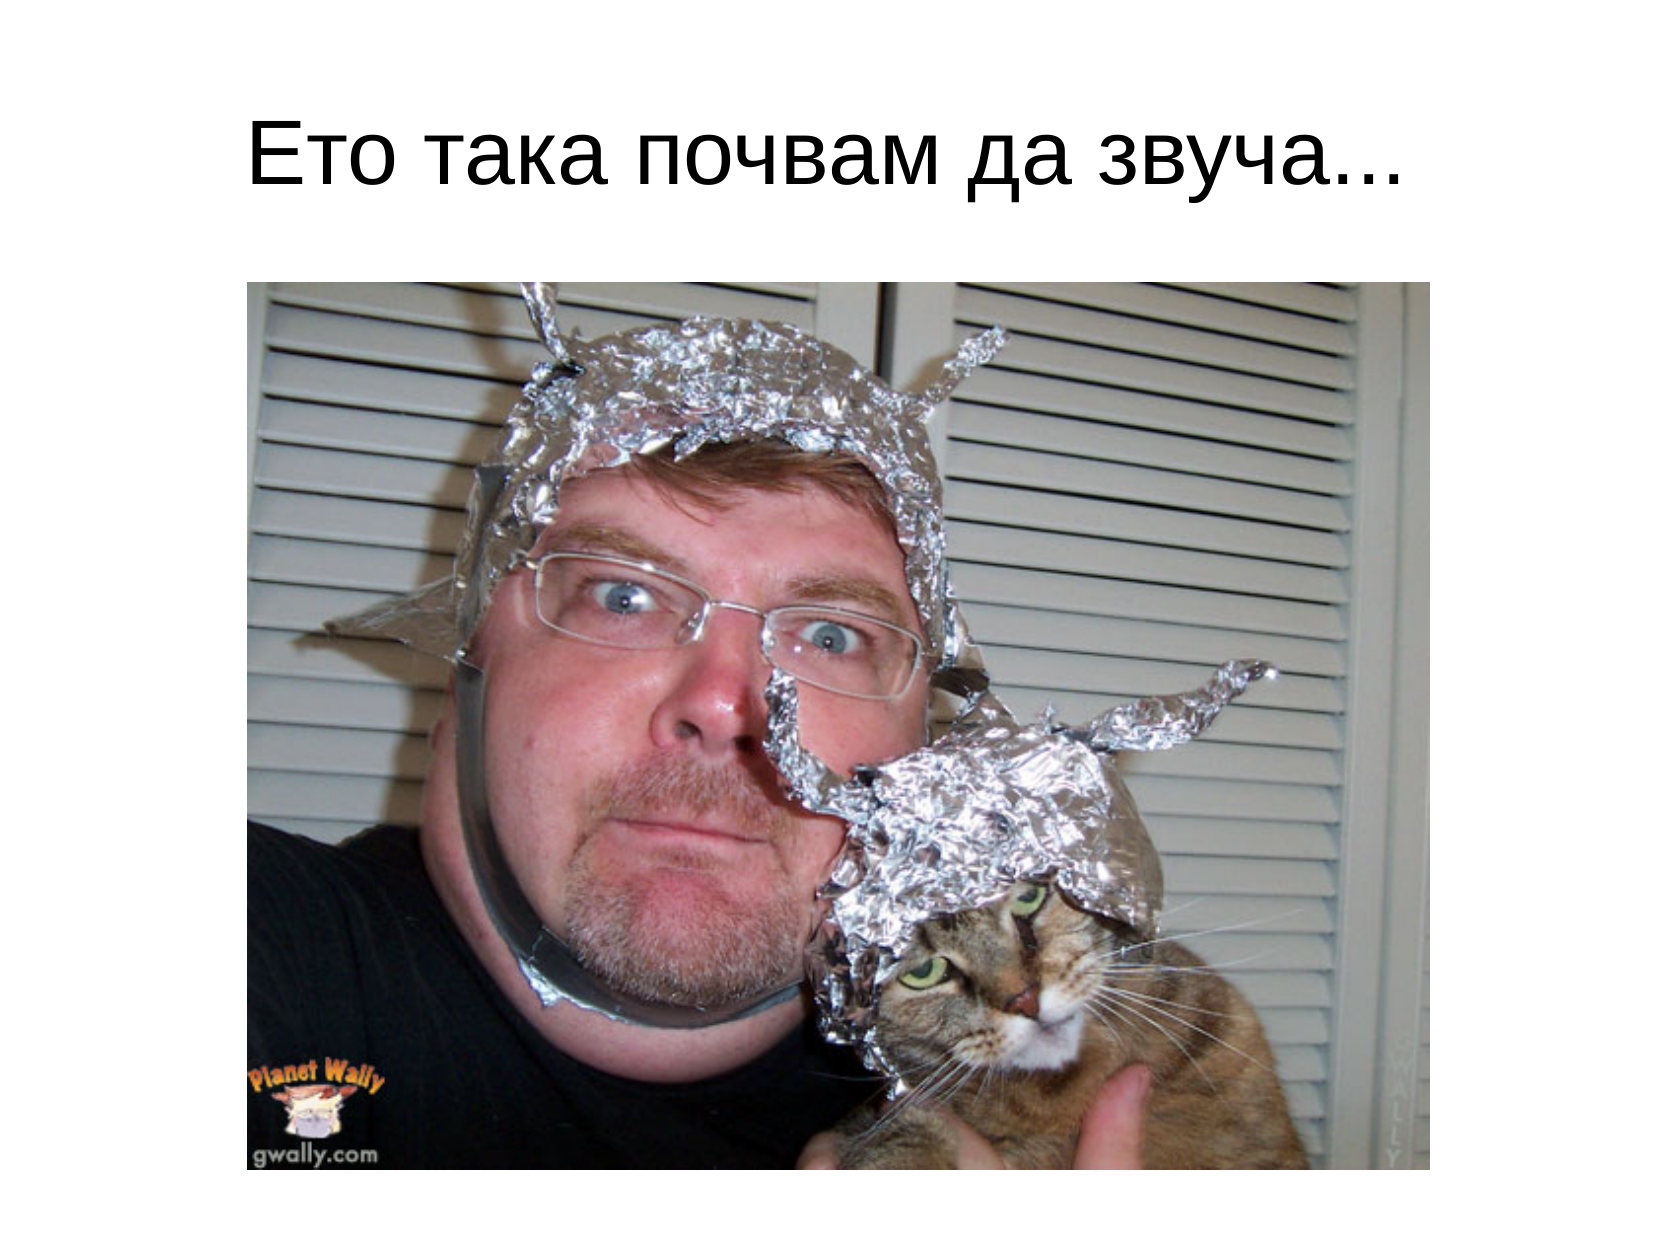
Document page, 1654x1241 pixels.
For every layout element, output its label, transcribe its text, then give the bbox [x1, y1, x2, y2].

title Ето така почвам да звуча... [82, 49, 1571, 257]
picture [247, 282, 1430, 1170]
